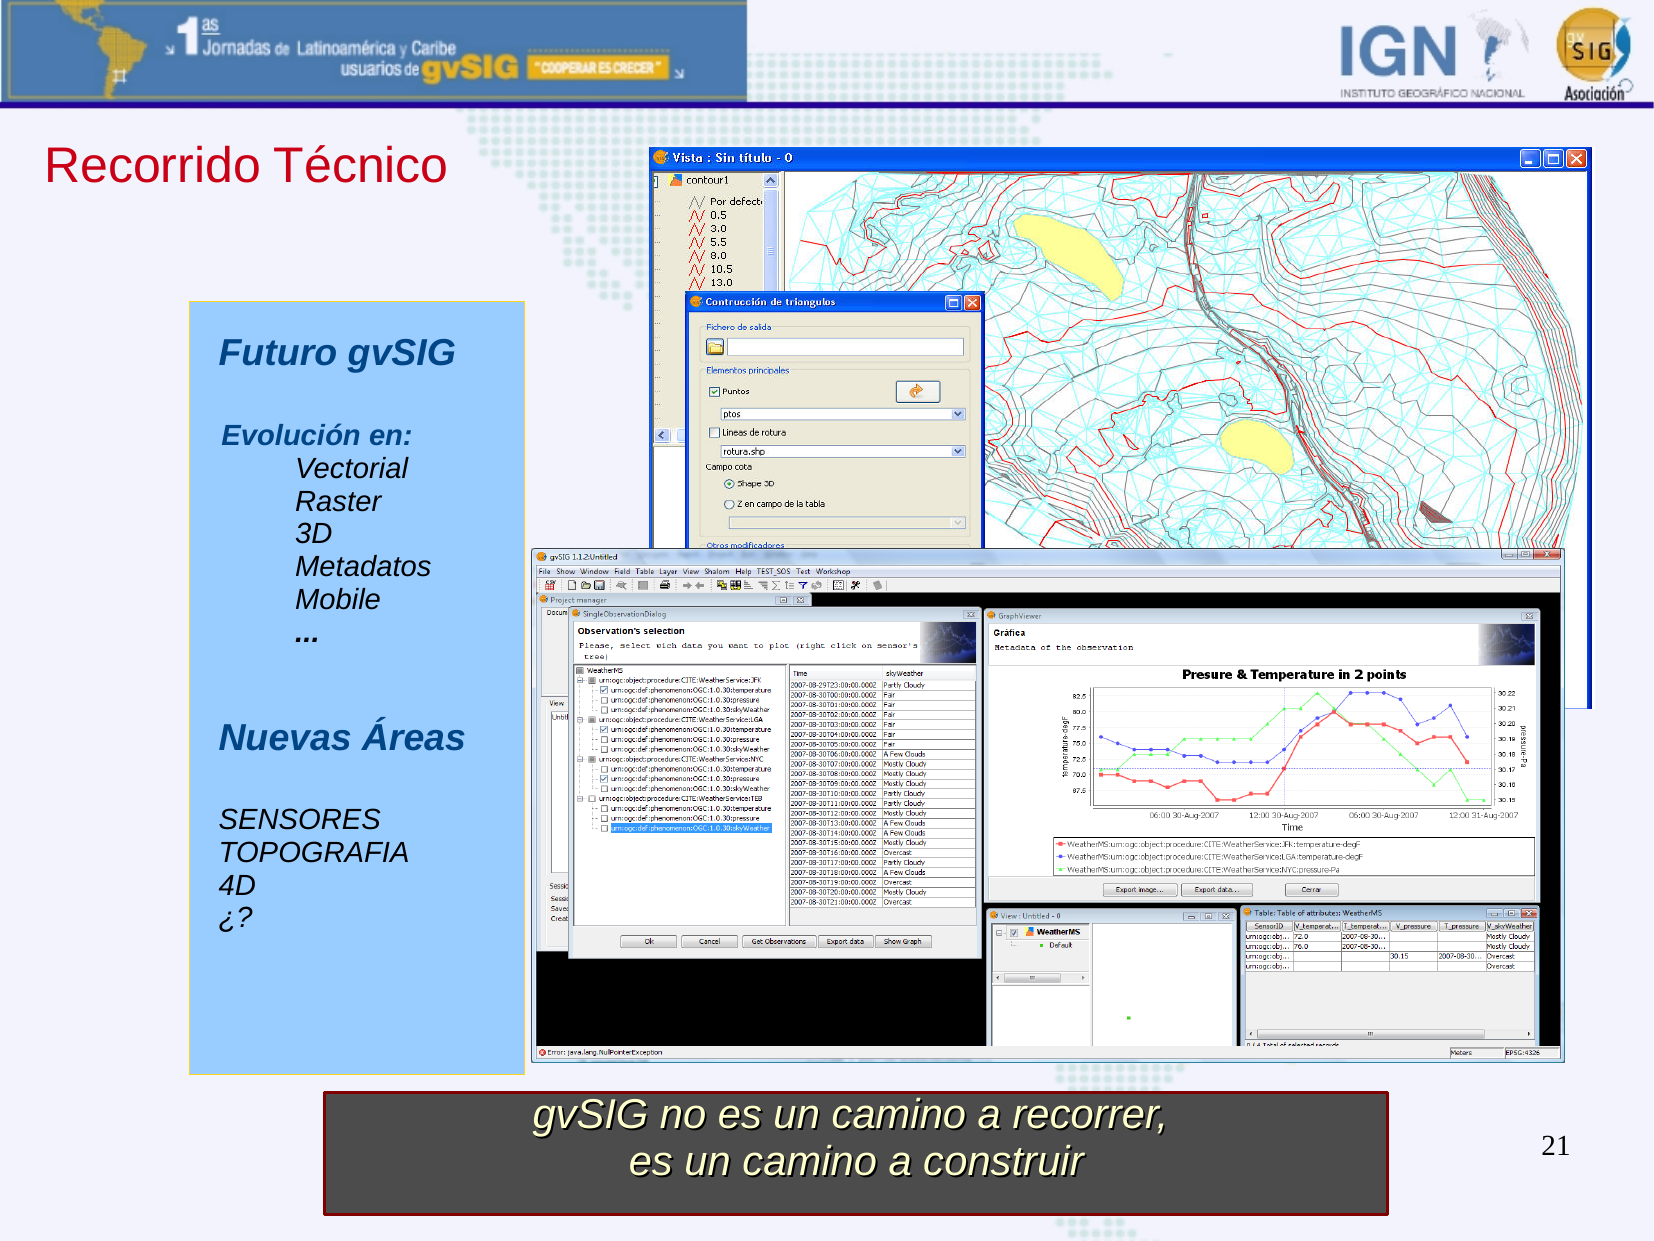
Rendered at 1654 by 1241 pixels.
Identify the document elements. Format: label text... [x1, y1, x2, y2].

text_box Futuro gvSIG [203, 323, 506, 427]
text_box gvSIG no es un camino a recorrer, es un camino a construir [324, 1092, 1388, 1215]
text_box Nuevas Áreas [203, 708, 506, 762]
text_box [189, 301, 525, 1075]
text_box Evolución en: Vectorial Raster 3D Metadatos Mobile ... [206, 411, 550, 762]
text_box SENSORES TOPOGRAFIA 4D ¿? [203, 762, 553, 1081]
picture [0, 0, 1654, 1241]
text_box Recorrido Técnico [29, 129, 465, 207]
